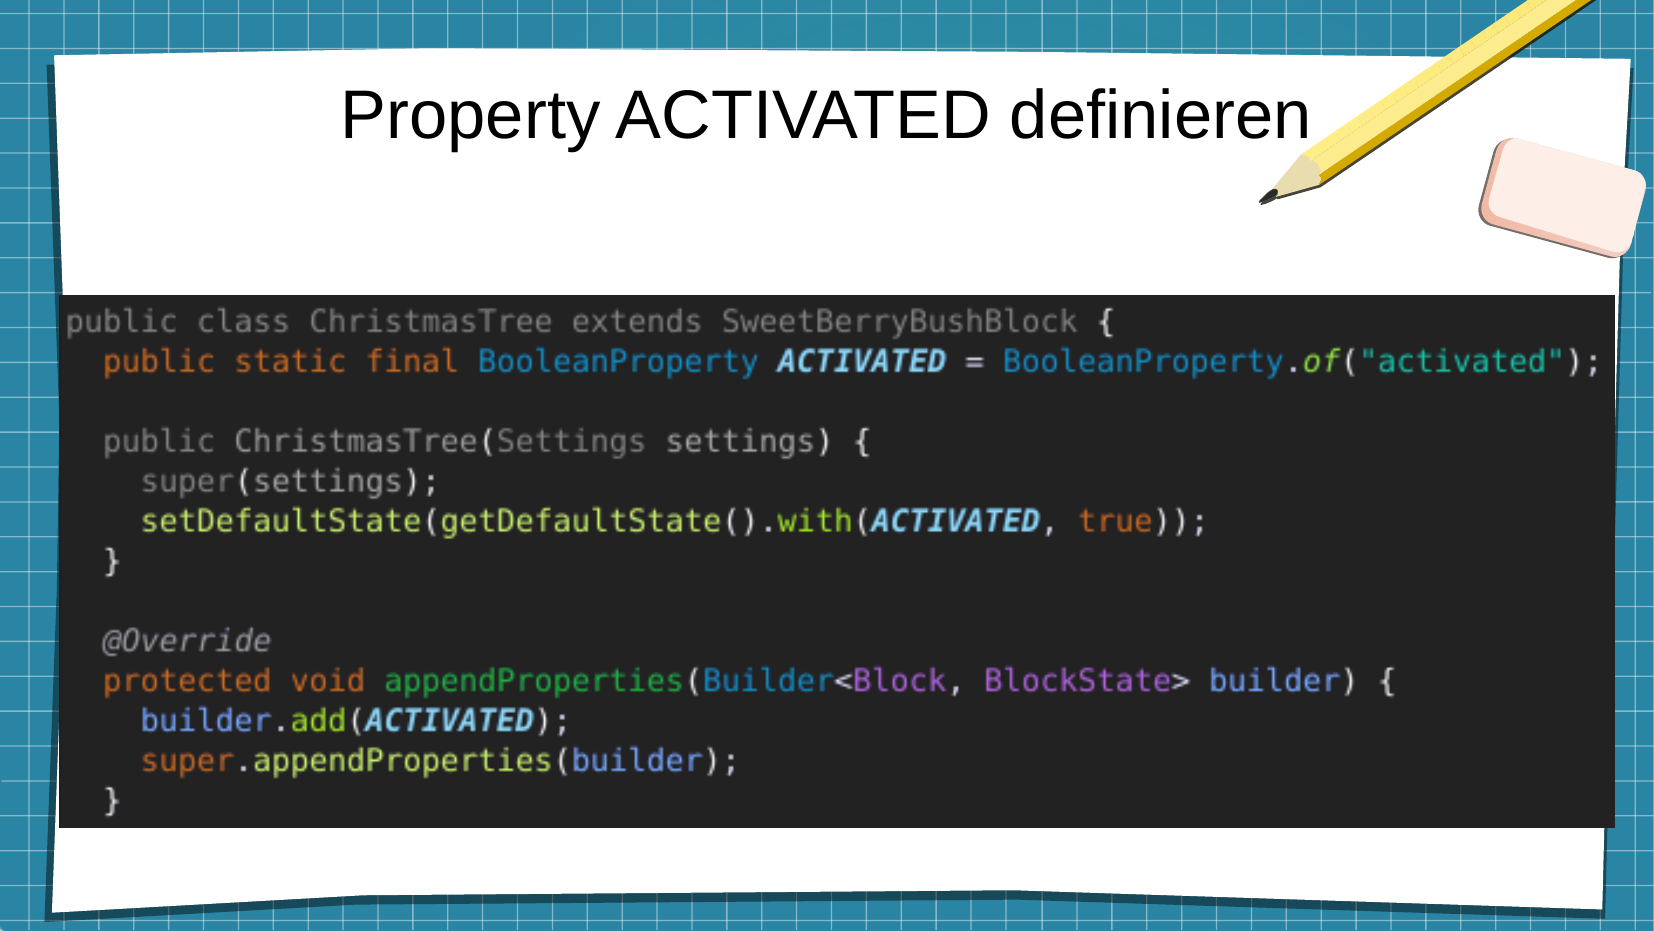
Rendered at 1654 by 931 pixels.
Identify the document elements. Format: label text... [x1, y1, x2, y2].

picture [59, 295, 1615, 828]
title Property ACTIVATED definieren [82, 37, 1571, 193]
